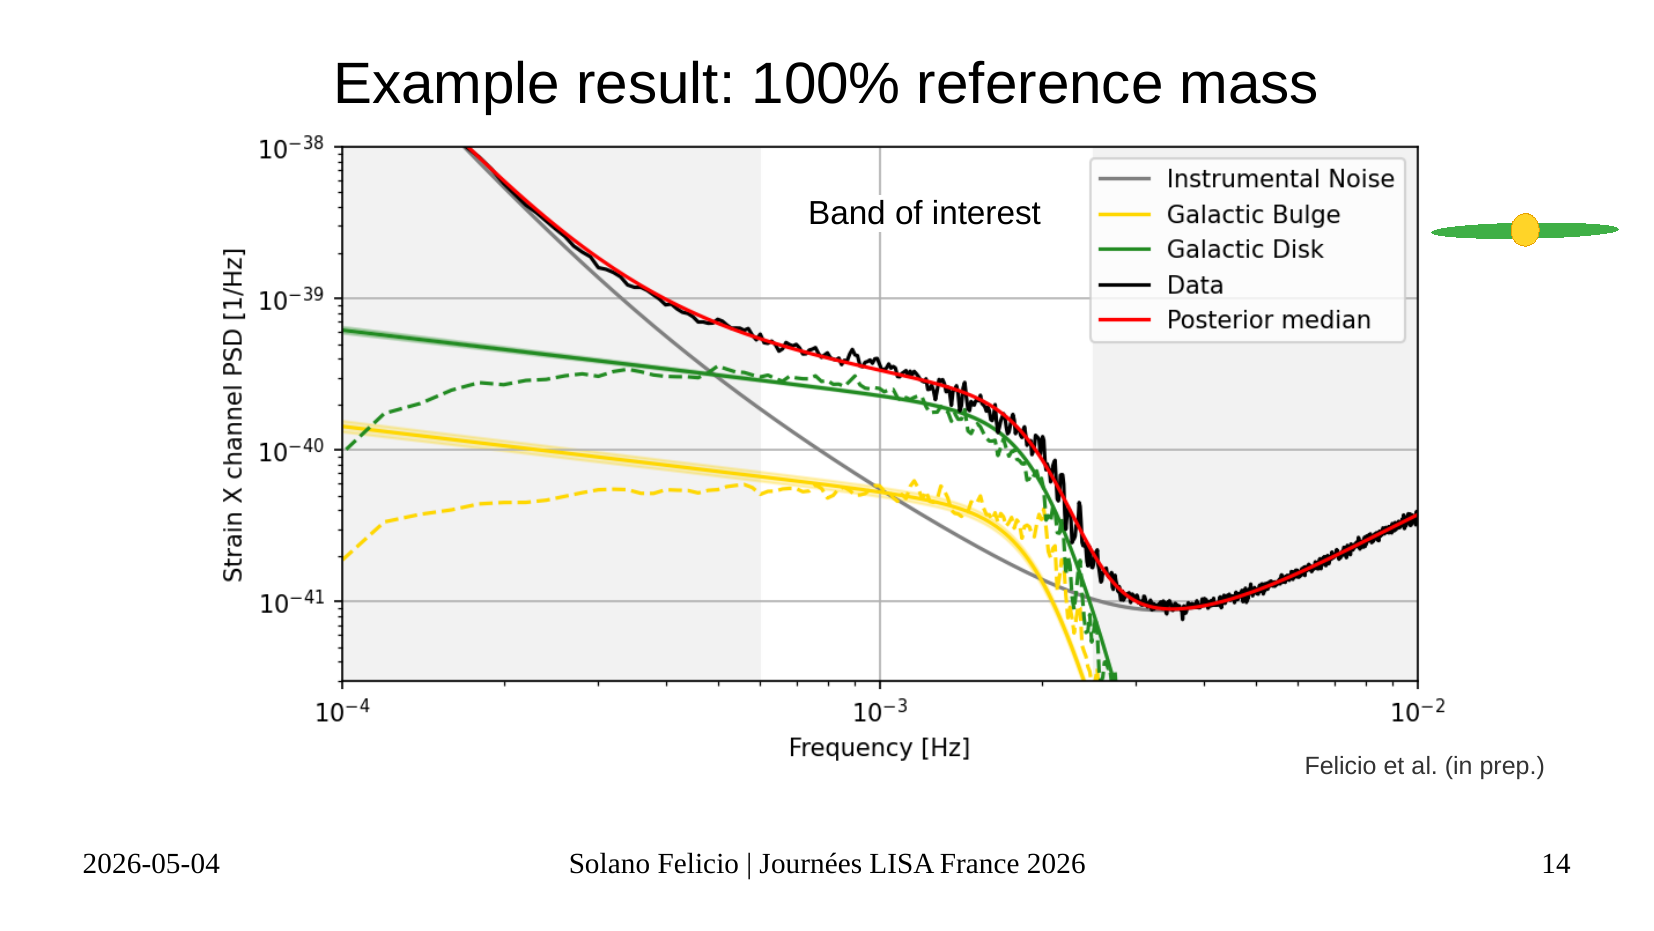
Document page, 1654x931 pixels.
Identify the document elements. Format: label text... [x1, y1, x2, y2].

text_box Felicio et al. (in prep.) [1289, 744, 1654, 788]
text_box Band of interest [793, 187, 1056, 240]
title Example result: 100% reference mass [82, 37, 1571, 129]
picture [207, 118, 1463, 777]
text_box [1431, 213, 1619, 247]
